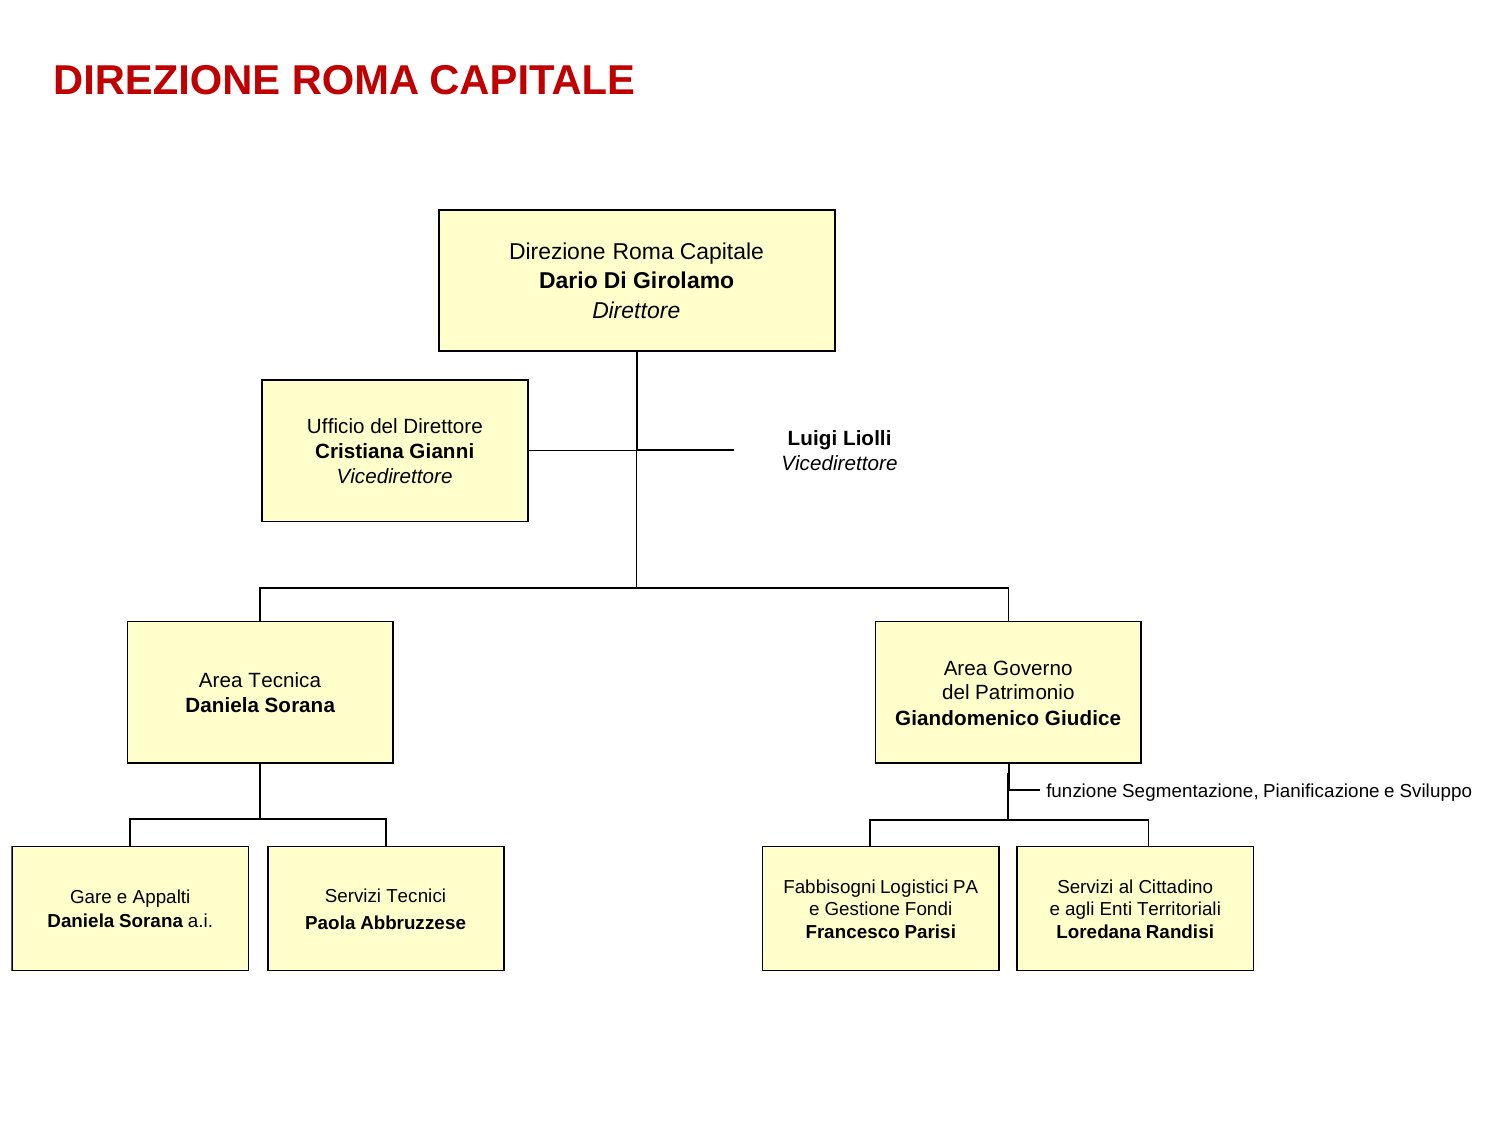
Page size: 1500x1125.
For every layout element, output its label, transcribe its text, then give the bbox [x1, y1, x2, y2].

picture [11, 208, 1489, 972]
text_box DIREZIONE ROMA CAPITALE [38, 45, 1500, 128]
